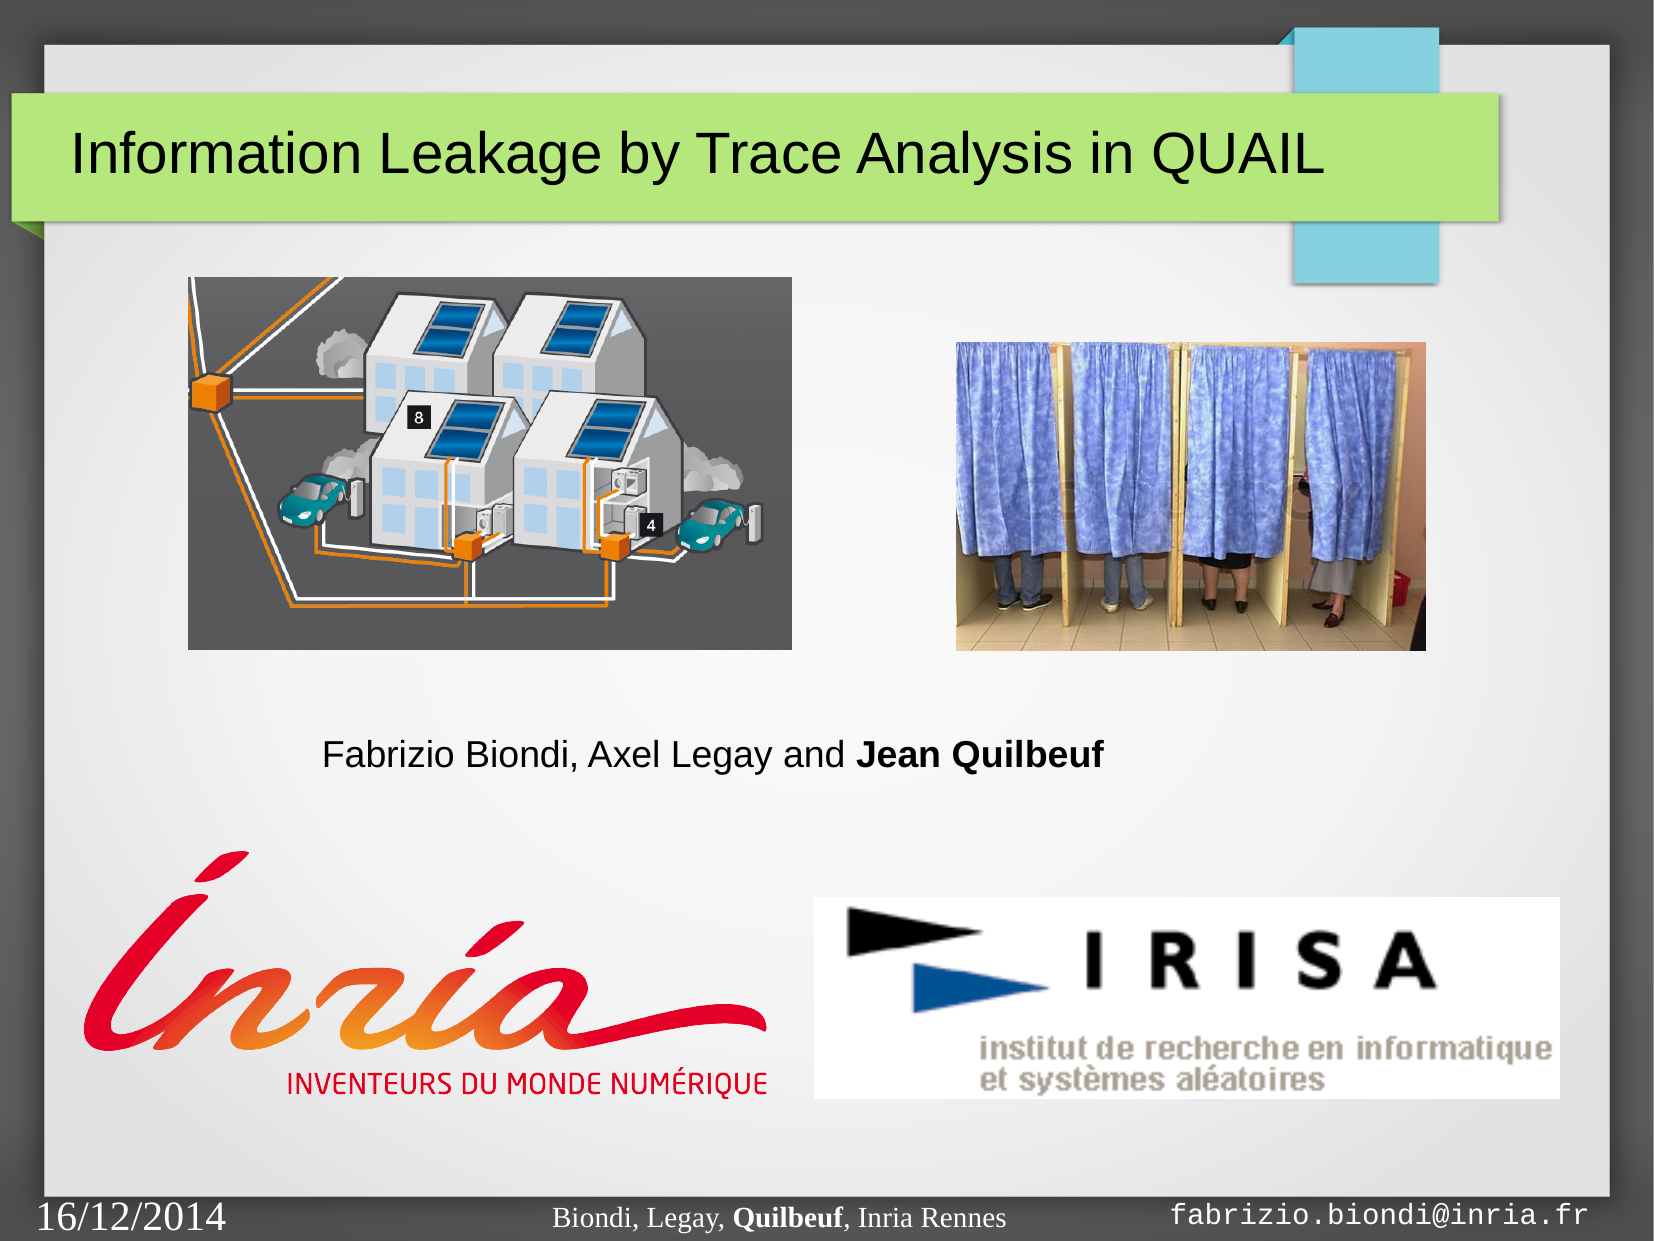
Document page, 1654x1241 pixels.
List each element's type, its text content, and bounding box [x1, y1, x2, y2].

title Information Leakage by Trace Analysis in QUAIL [70, 94, 1583, 213]
text_box Fabrizio Biondi, Axel Legay and Jean Quilbeuf [307, 726, 1548, 785]
picture [0, 0, 1654, 1241]
